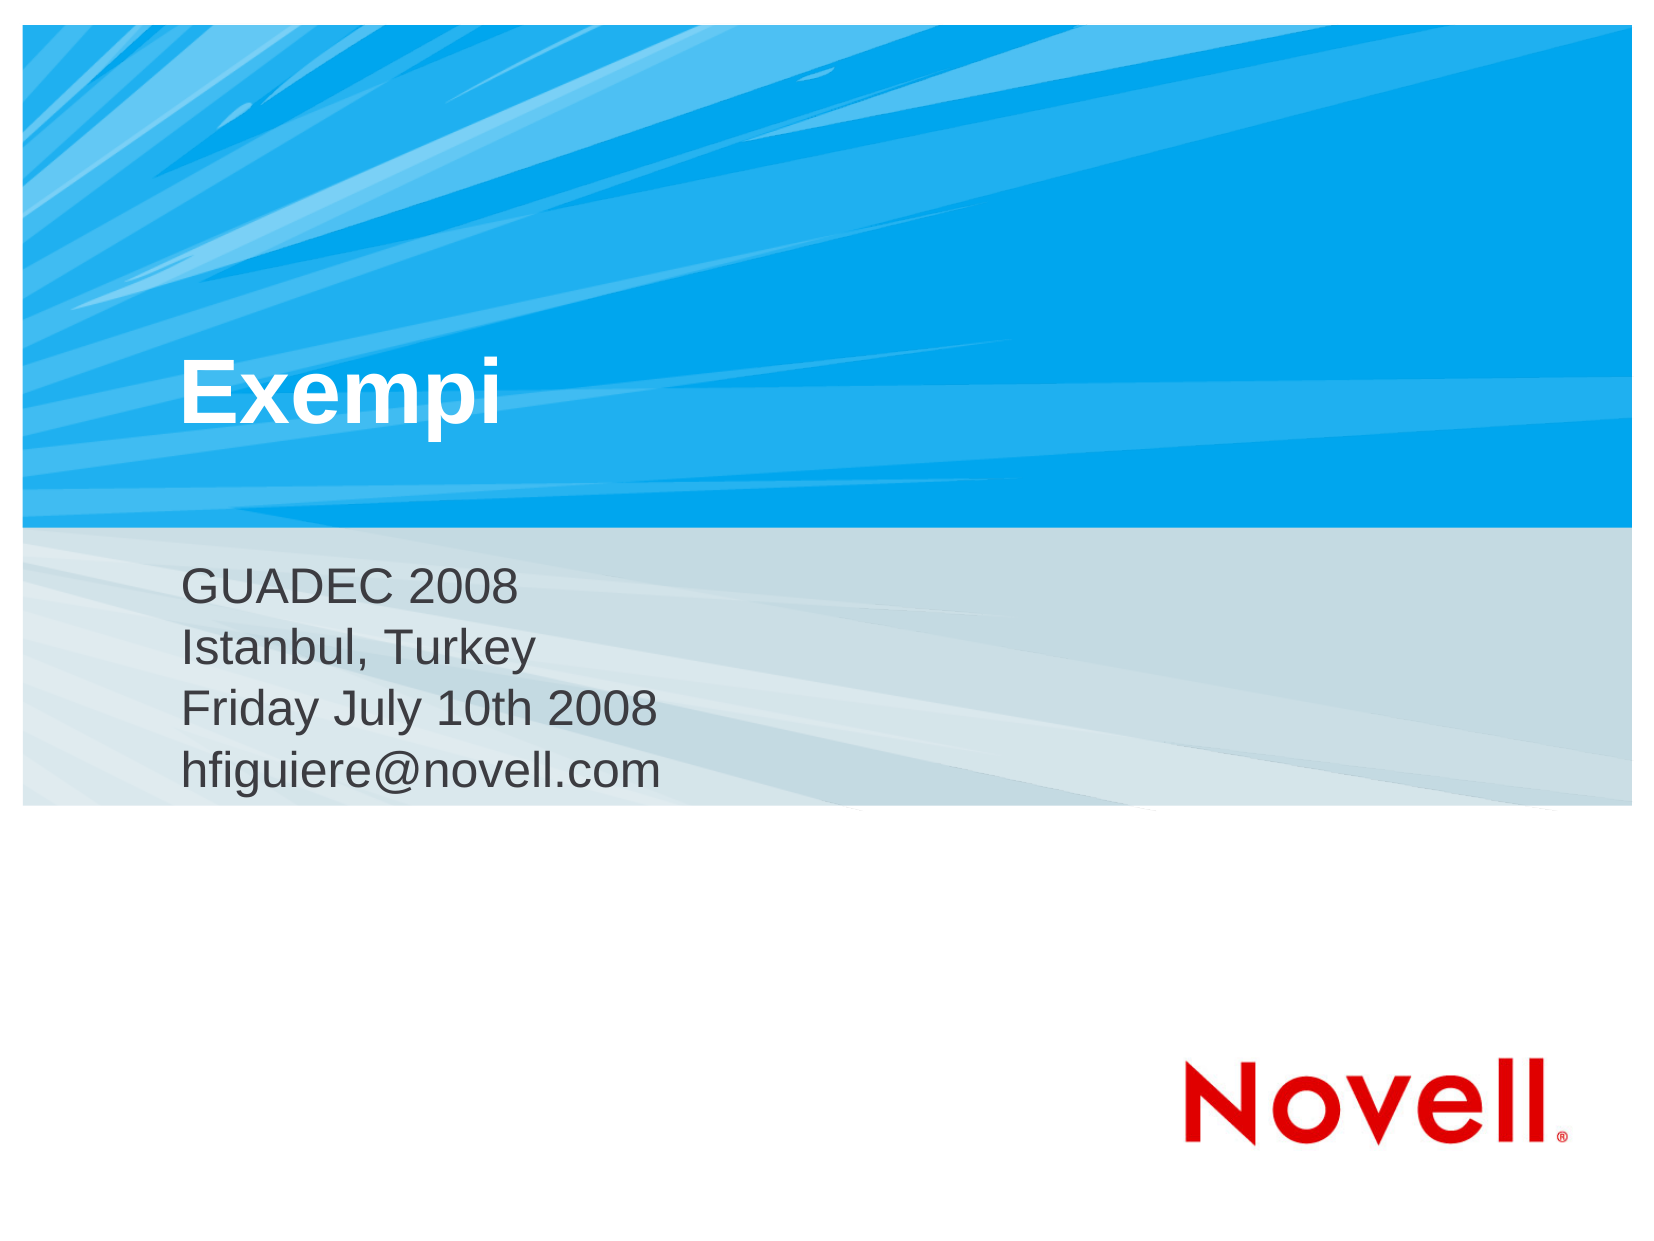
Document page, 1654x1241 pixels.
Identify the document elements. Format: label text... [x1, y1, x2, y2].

picture [1175, 1049, 1576, 1154]
title Exempi [178, 166, 1626, 444]
picture [19, 22, 1634, 812]
subtitle GUADEC 2008 Istanbul, Turkey Friday July 10th 2008 hfiguiere@novell.com [180, 552, 869, 803]
